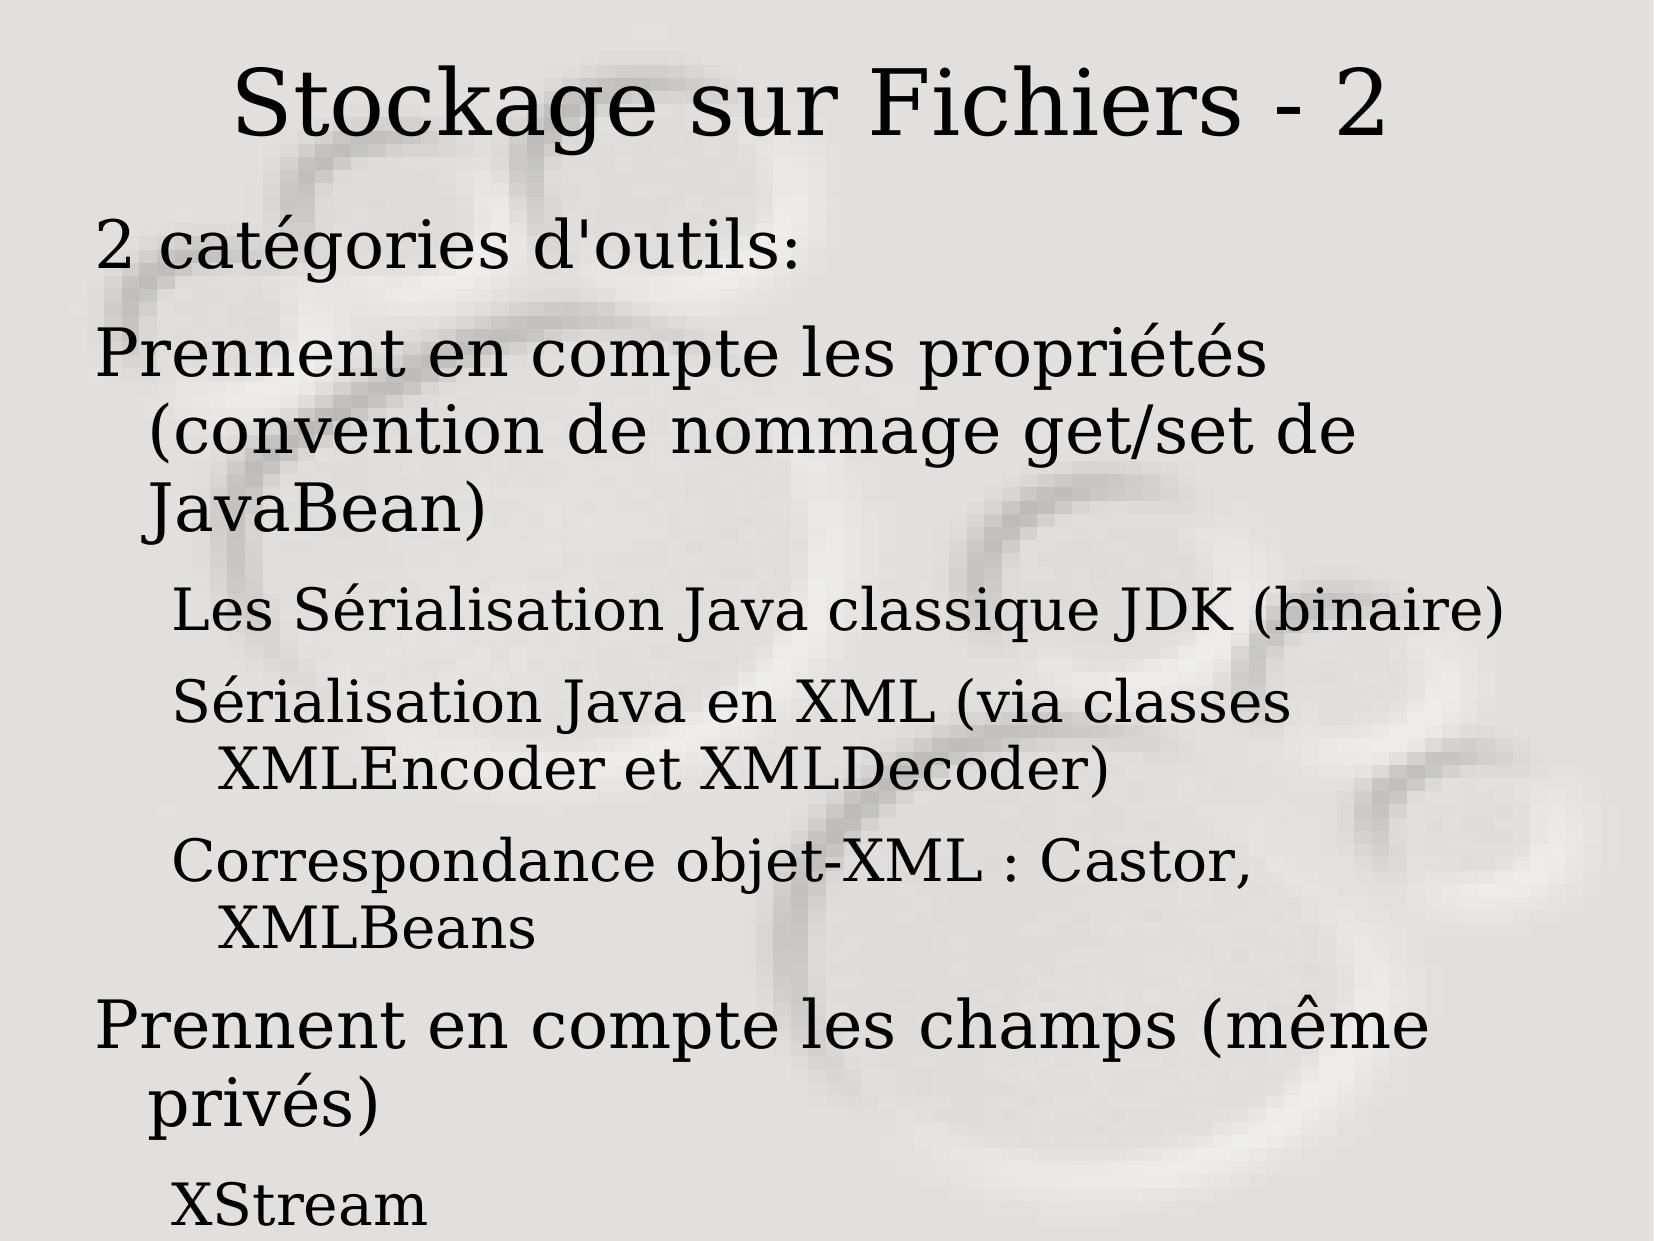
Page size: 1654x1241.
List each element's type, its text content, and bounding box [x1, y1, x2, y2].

list 2 catégories d'outils: Prennent en compte les propriétés (convention de nommage get/set de JavaBean) Les Sérialisation Java classique JDK (binaire) Sérialisation Java en XML (via classes XMLEncoder et XMLDecoder) Correspondance objet-XML : Castor, XMLBeans Prennent en compte les champs (même privés) XStream [76, 206, 1565, 1240]
title Stockage sur Fichiers - 2 [29, 0, 1595, 208]
picture [0, 0, 1654, 1241]
